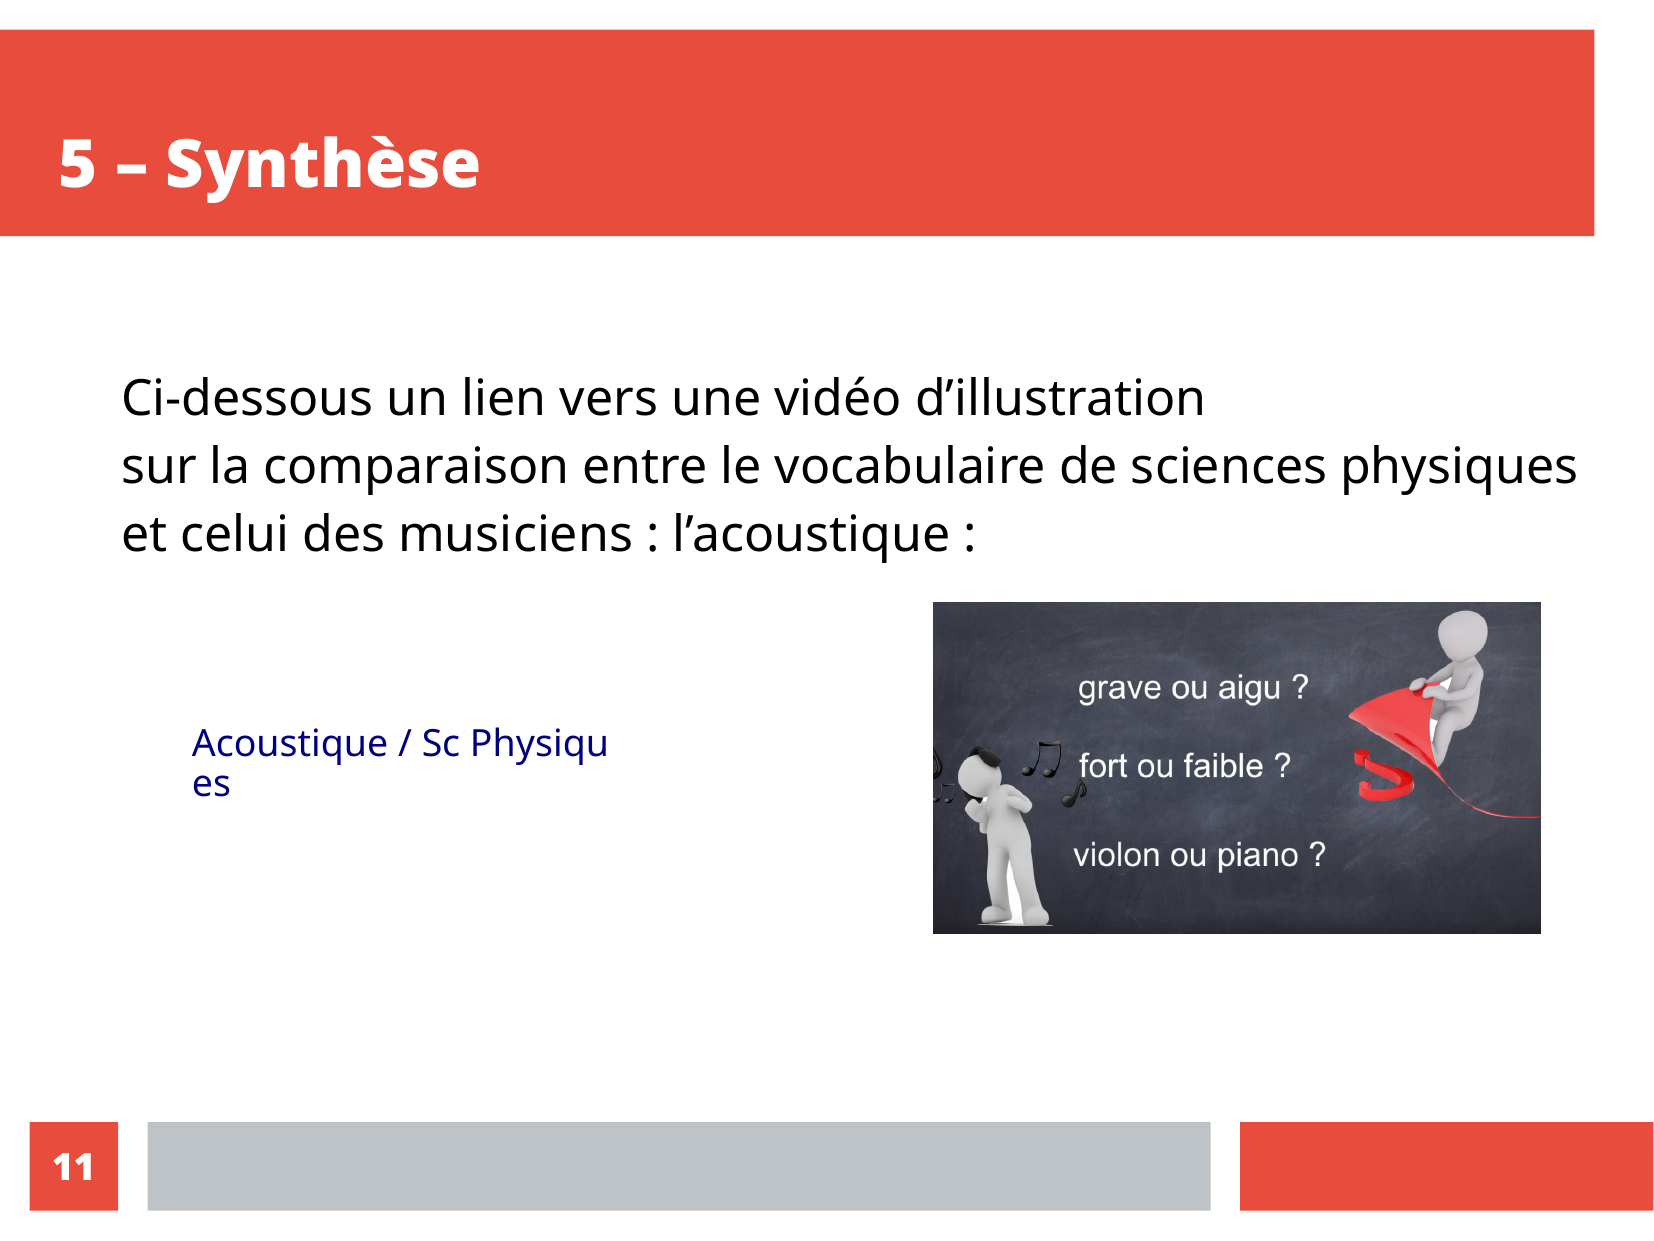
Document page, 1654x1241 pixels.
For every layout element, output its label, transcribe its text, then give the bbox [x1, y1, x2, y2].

text_box Ci-dessous un lien vers une vidéo d’illustration sur la comparaison entre le vocabulaire de sciences physiques et celui des musiciens : l’acoustique : [106, 354, 1424, 559]
text_box Acoustique / Sc Physiques [177, 708, 626, 787]
picture [933, 602, 1541, 934]
title 5 – Synthèse [59, 59, 1595, 207]
